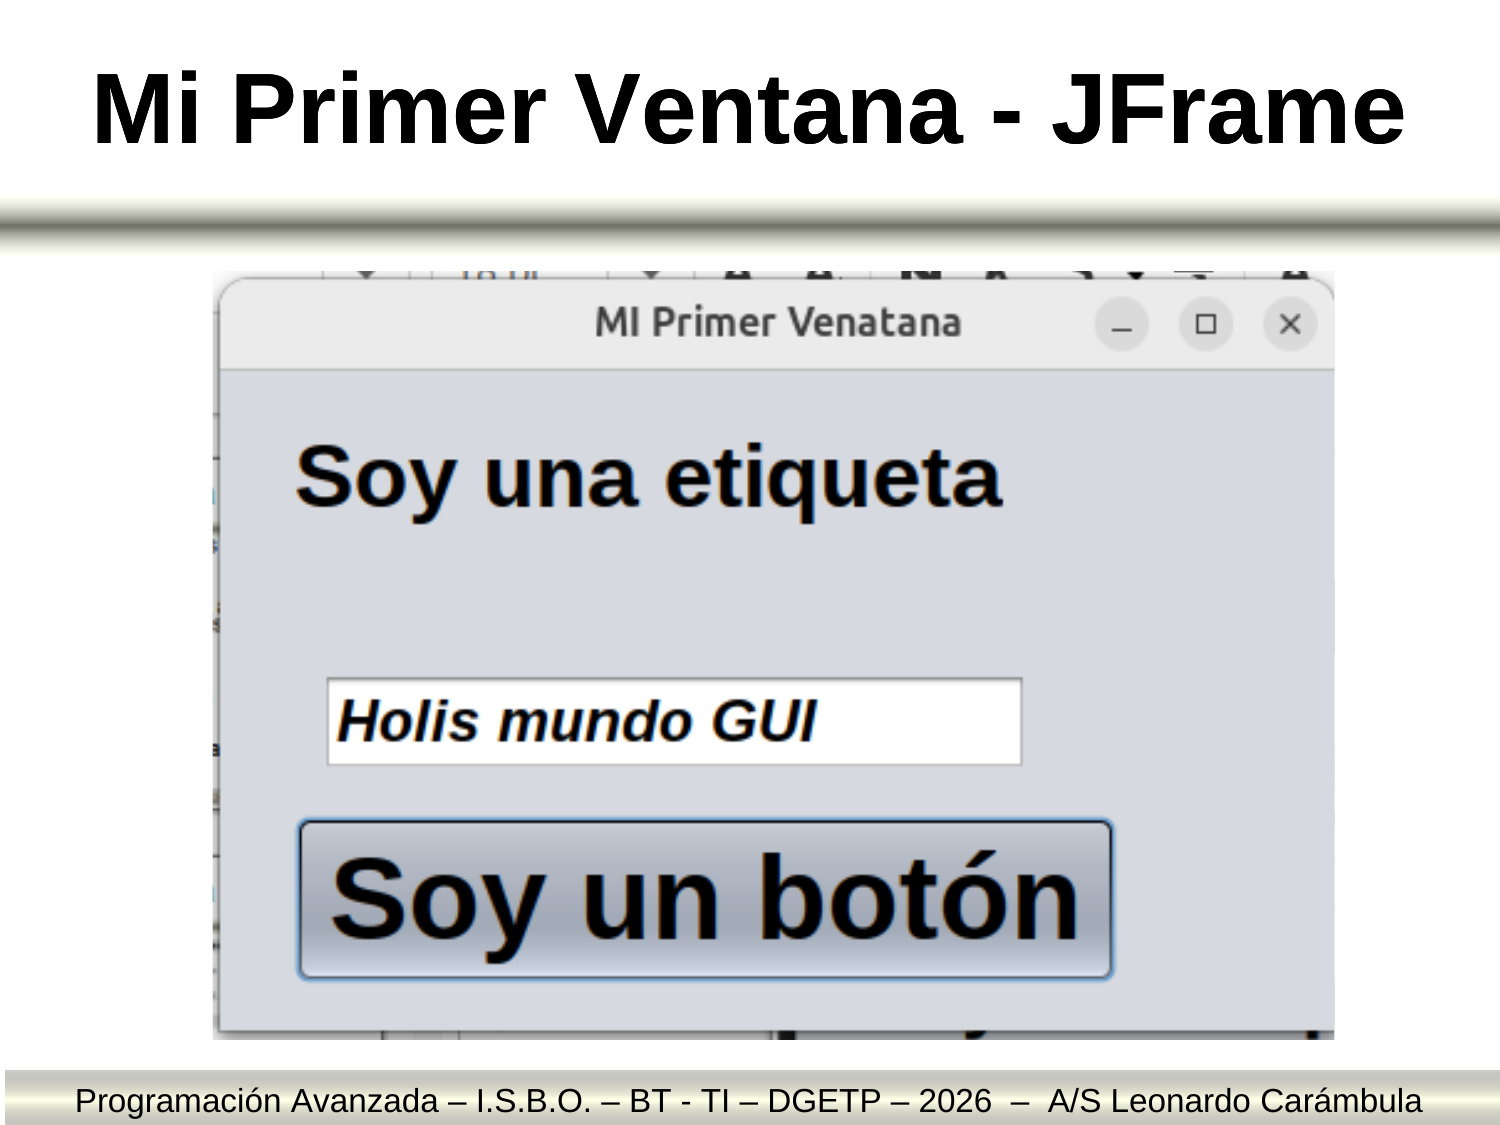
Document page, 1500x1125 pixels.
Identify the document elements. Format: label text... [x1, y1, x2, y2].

picture [212, 271, 1335, 1040]
title Mi Primer Ventana - JFrame [0, 9, 1500, 198]
